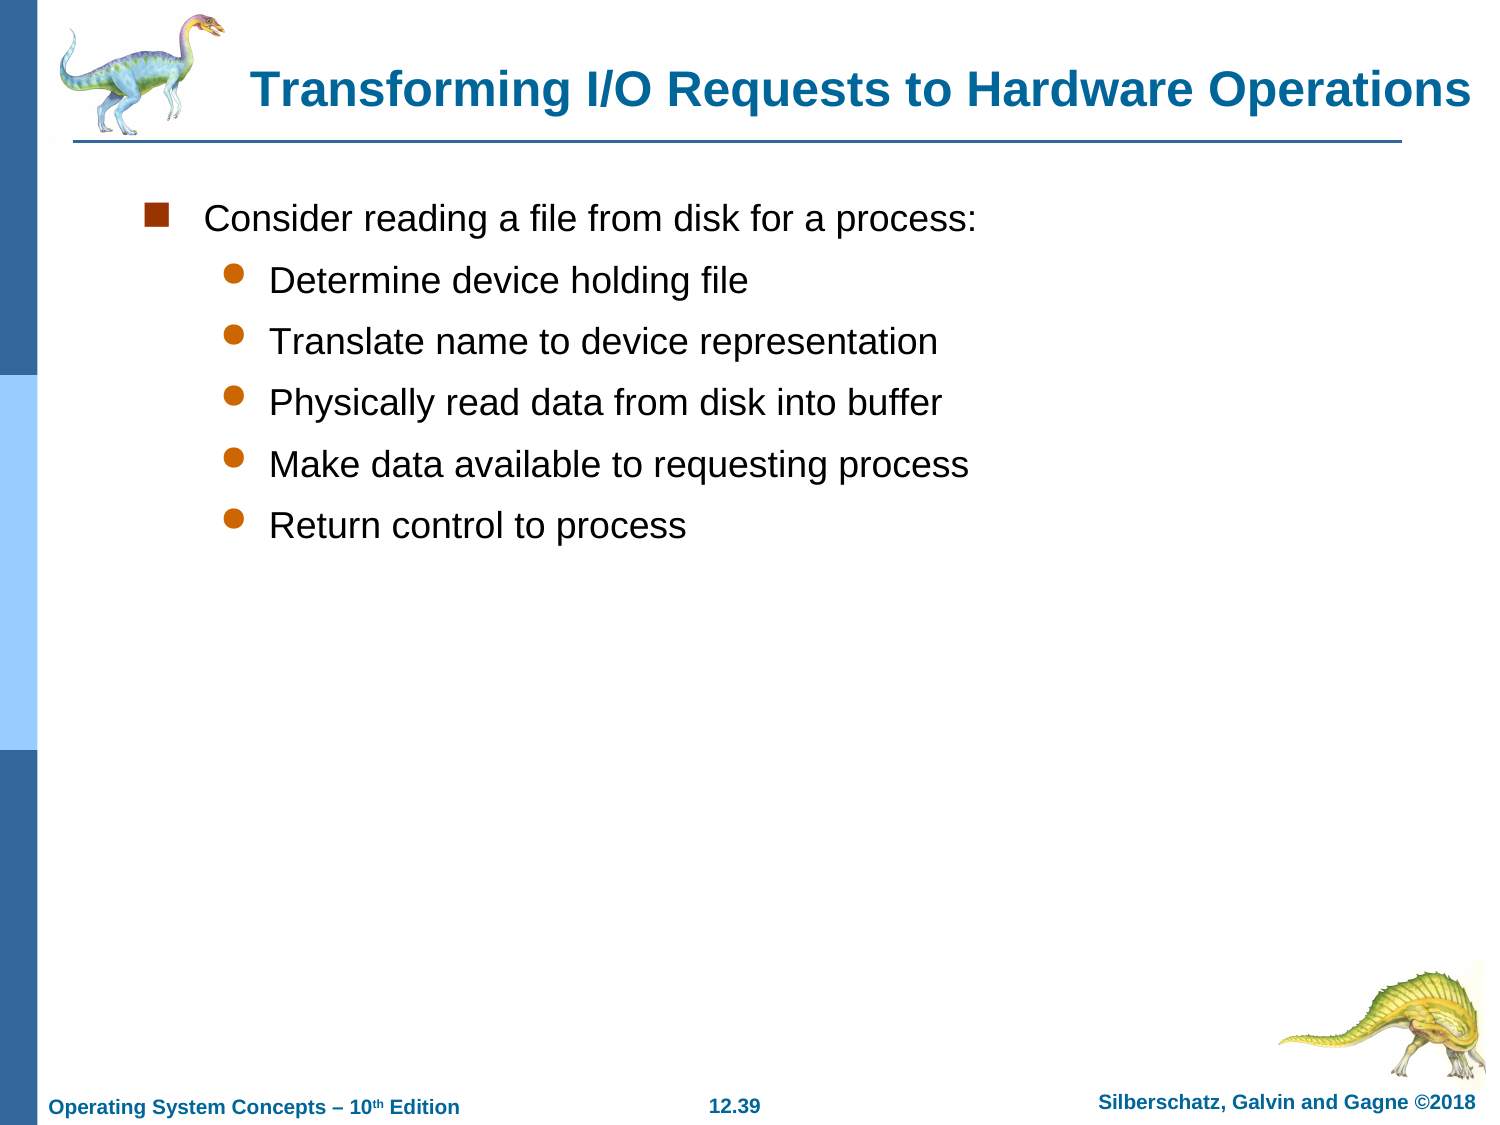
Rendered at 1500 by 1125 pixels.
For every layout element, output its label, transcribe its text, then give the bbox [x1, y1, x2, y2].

picture [46, 0, 243, 149]
list Consider reading a file from disk for a process: Determine device holding file Translate name to device representation Physically read data from disk into buffer Make data available to requesting process Return control to process [132, 186, 1272, 930]
title Transforming I/O Requests to Hardware Operations [232, 29, 1490, 125]
picture [1275, 959, 1486, 1090]
picture [1415, 1094, 1423, 1099]
